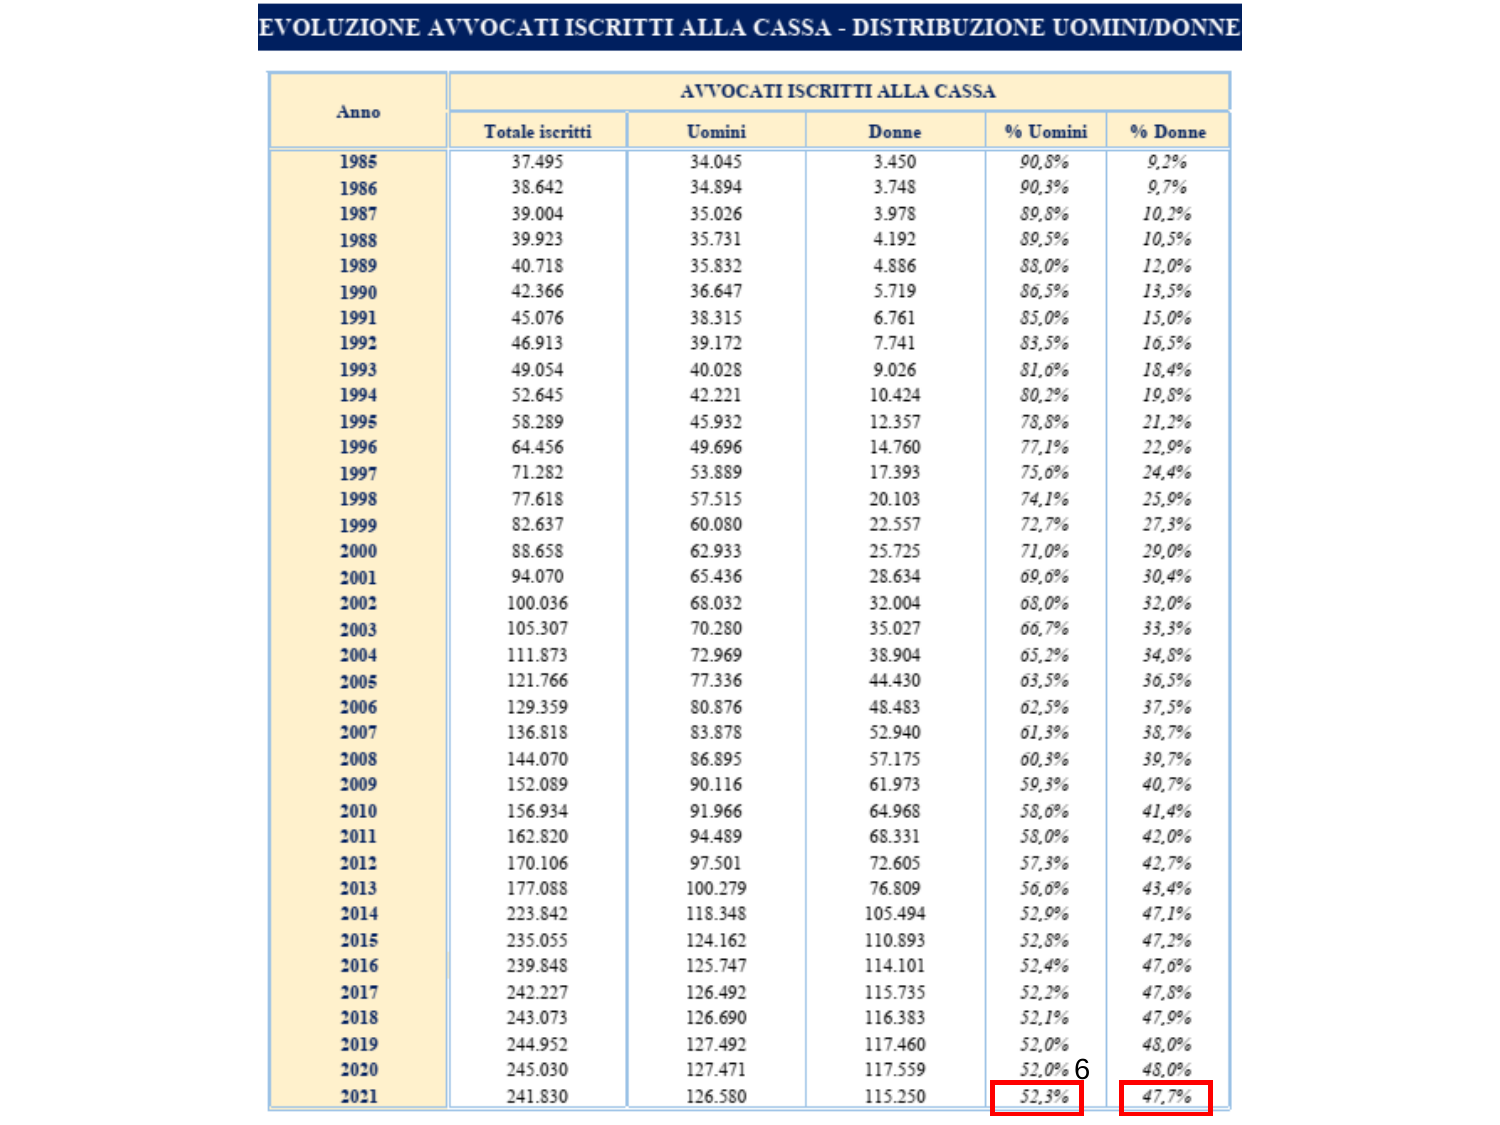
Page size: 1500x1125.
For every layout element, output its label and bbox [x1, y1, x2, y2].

picture [258, 0, 1242, 1125]
text_box [1059, 1042, 1397, 1103]
picture [1124, 1103, 1208, 1112]
picture [995, 1085, 1079, 1112]
